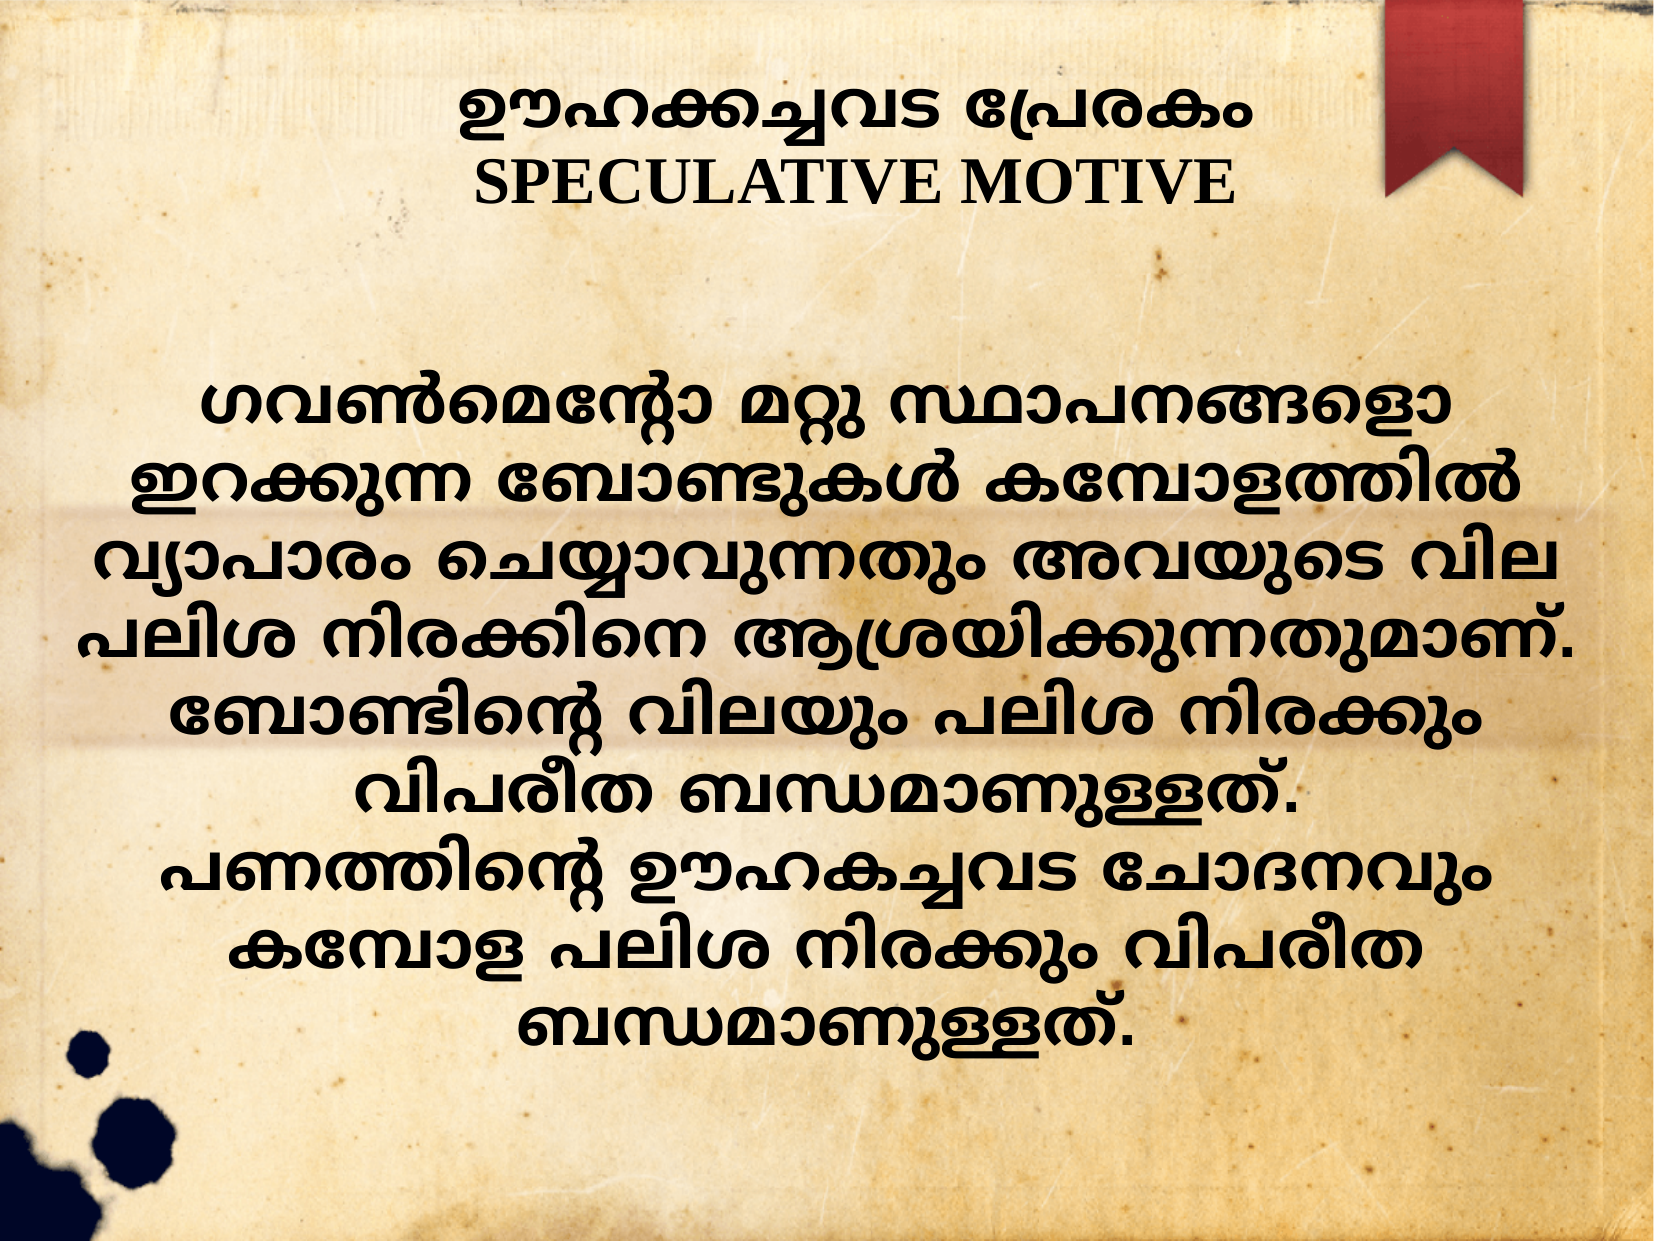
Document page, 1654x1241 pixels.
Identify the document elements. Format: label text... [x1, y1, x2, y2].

picture [0, 0, 1654, 1241]
title ഊഹക്കച്ചവട പ്രേരകം SPECULATIVE MOTIVE [153, 23, 1560, 260]
text_box ഗവൺമെന്റോ മറ്റു സ്ഥാപനങ്ങളൊ ഇറക്കുന്ന ബോണ്ടുകൾ കമ്പോളത്തിൽ വ്യാപാരം ചെയ്യാവുന്നതും അവയുടെ വില പലിശ നിരക്കിനെ ആശ്രയിക്കുന്നതുമാണ്. ബോണ്ടിന്റെ വിലയും പലിശ നിരക്കും വിപരീത ബന്ധമാണുള്ളത്. പണത്തിന്റെ ഊഹകച്ചവട ചോദനവും കമ്പോള പലിശ നിരക്കും വിപരീത ബന്ധമാണുള്ളത്. [35, 354, 1619, 1205]
